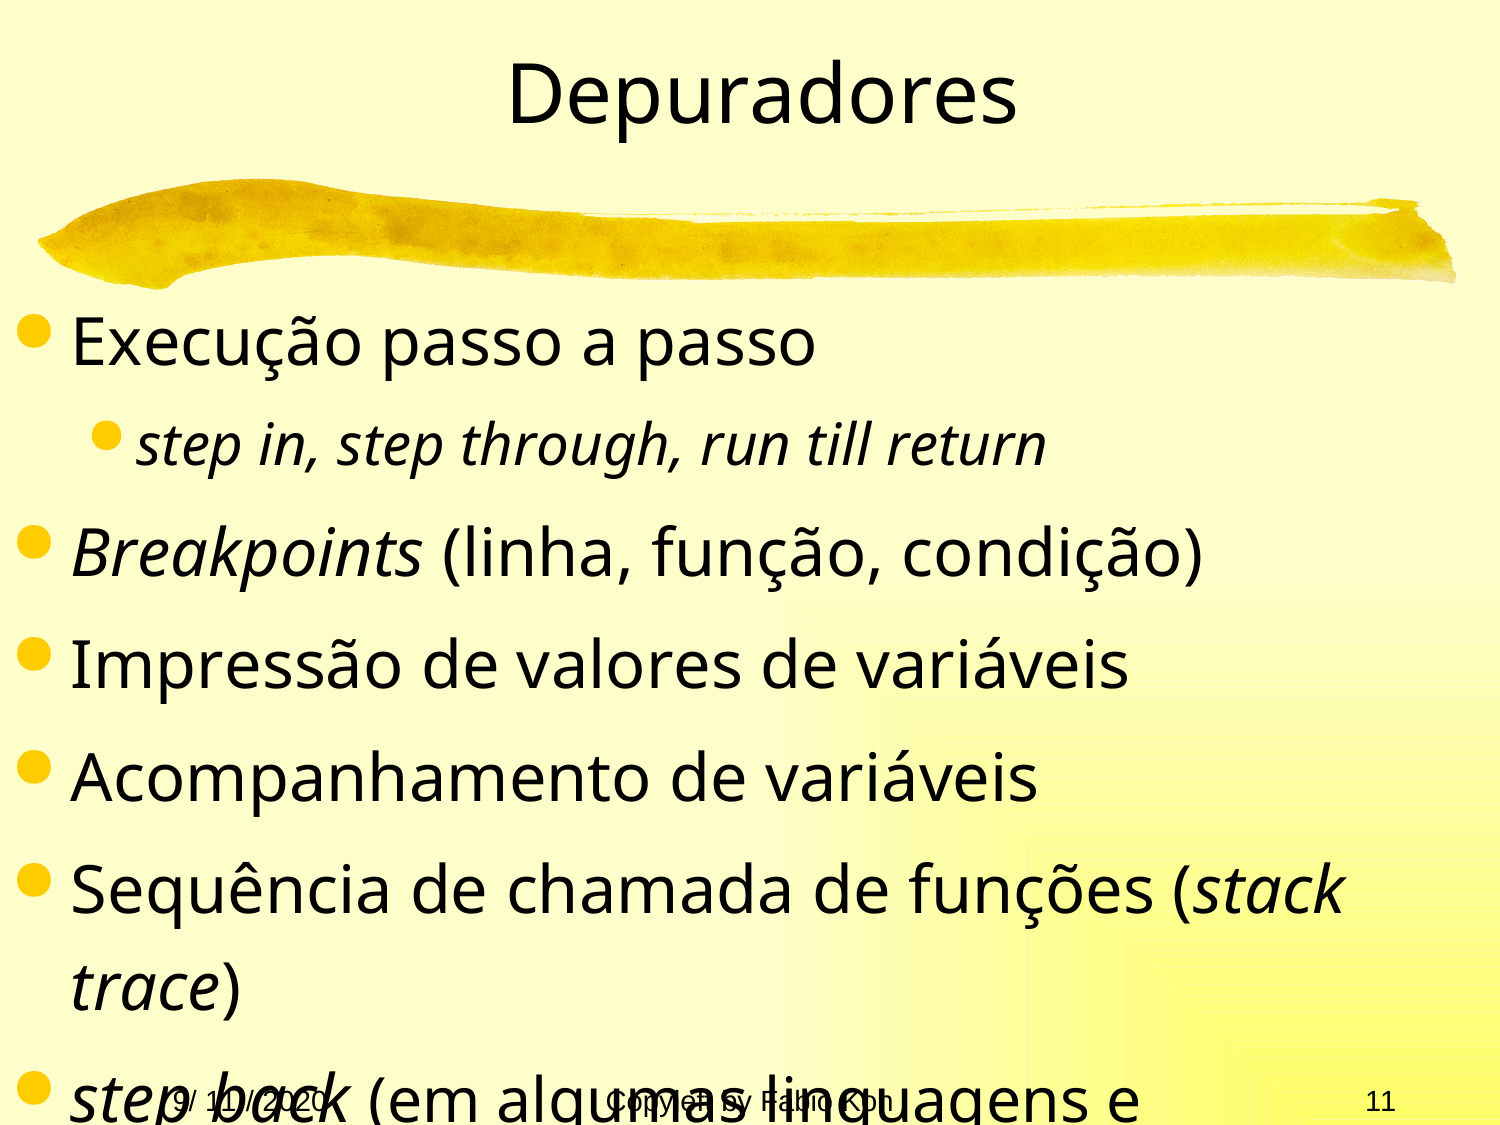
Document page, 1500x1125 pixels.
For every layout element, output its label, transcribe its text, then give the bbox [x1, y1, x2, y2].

picture [24, 174, 1463, 274]
list Execução passo a passo step in, step through, run till return Breakpoints (linha, função, condição) Impressão de valores de variáveis Acompanhamento de variáveis Sequência de chamada de funções (stack trace) step back (em algumas linguagens e ambientes) [0, 274, 1500, 1048]
title Depuradores [125, 12, 1401, 148]
